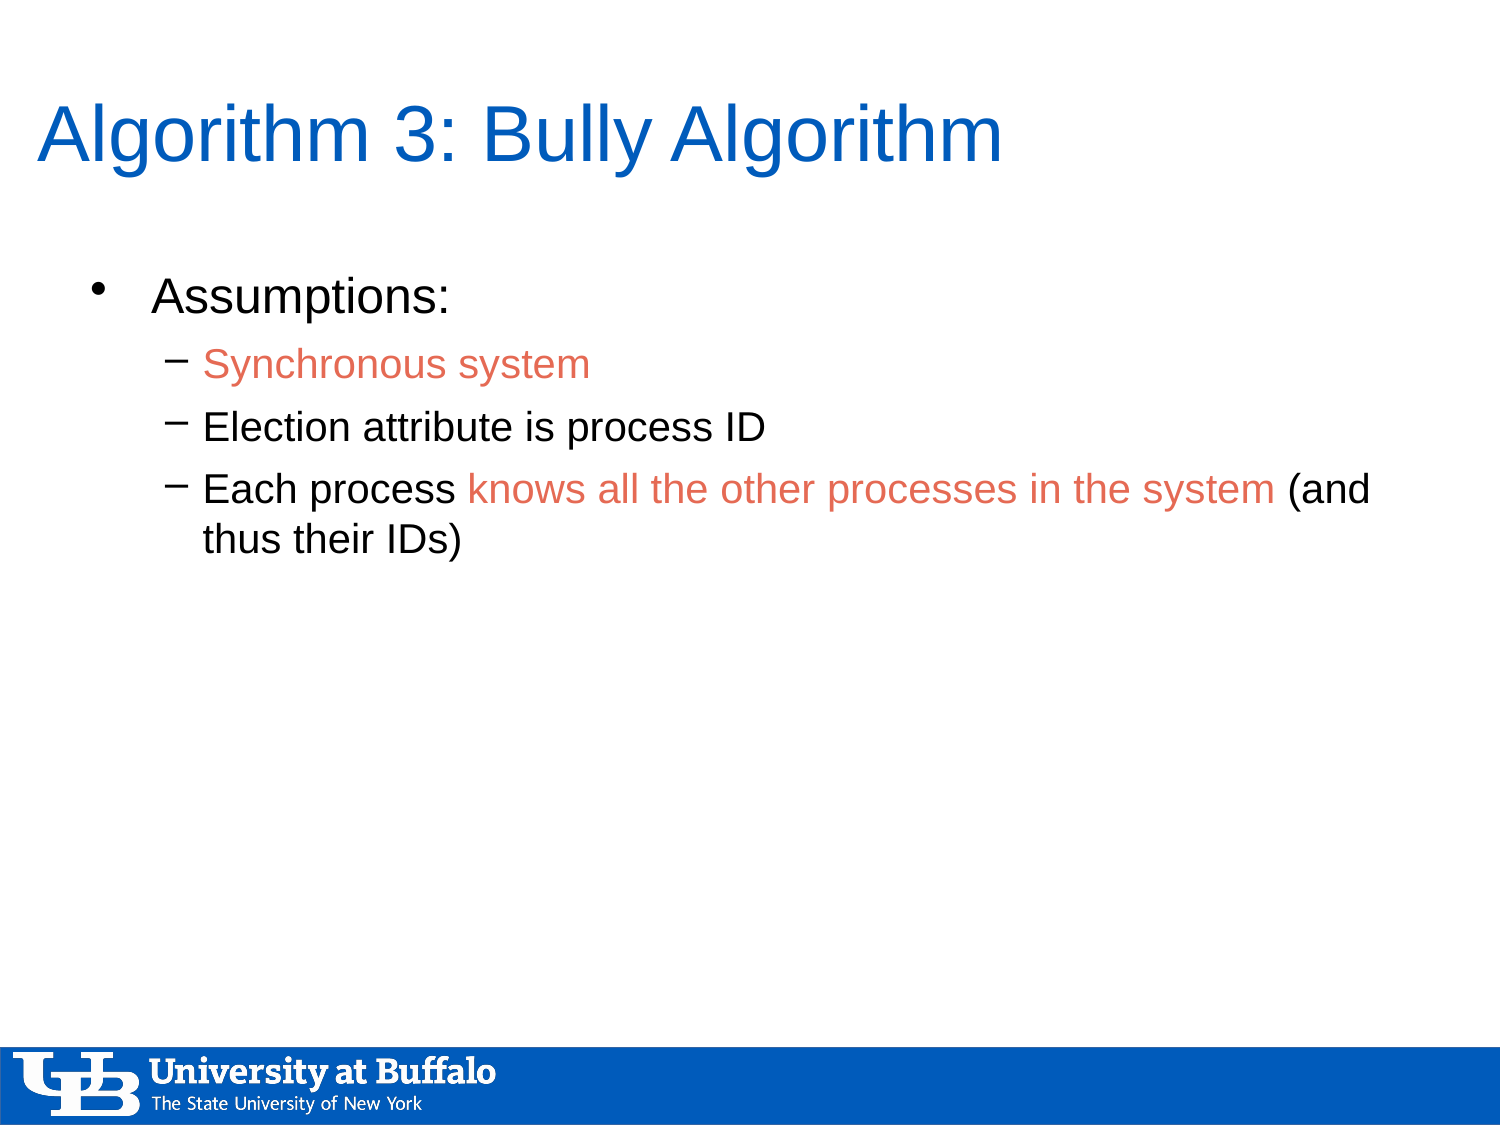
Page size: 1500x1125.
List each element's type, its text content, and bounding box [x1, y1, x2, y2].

title Algorithm 3: Bully Algorithm [37, 40, 1388, 228]
picture [13, 1052, 496, 1116]
list Assumptions: Synchronous system Election attribute is process ID Each process knows all the other processes in the system (and thus their IDs) [75, 263, 1425, 916]
